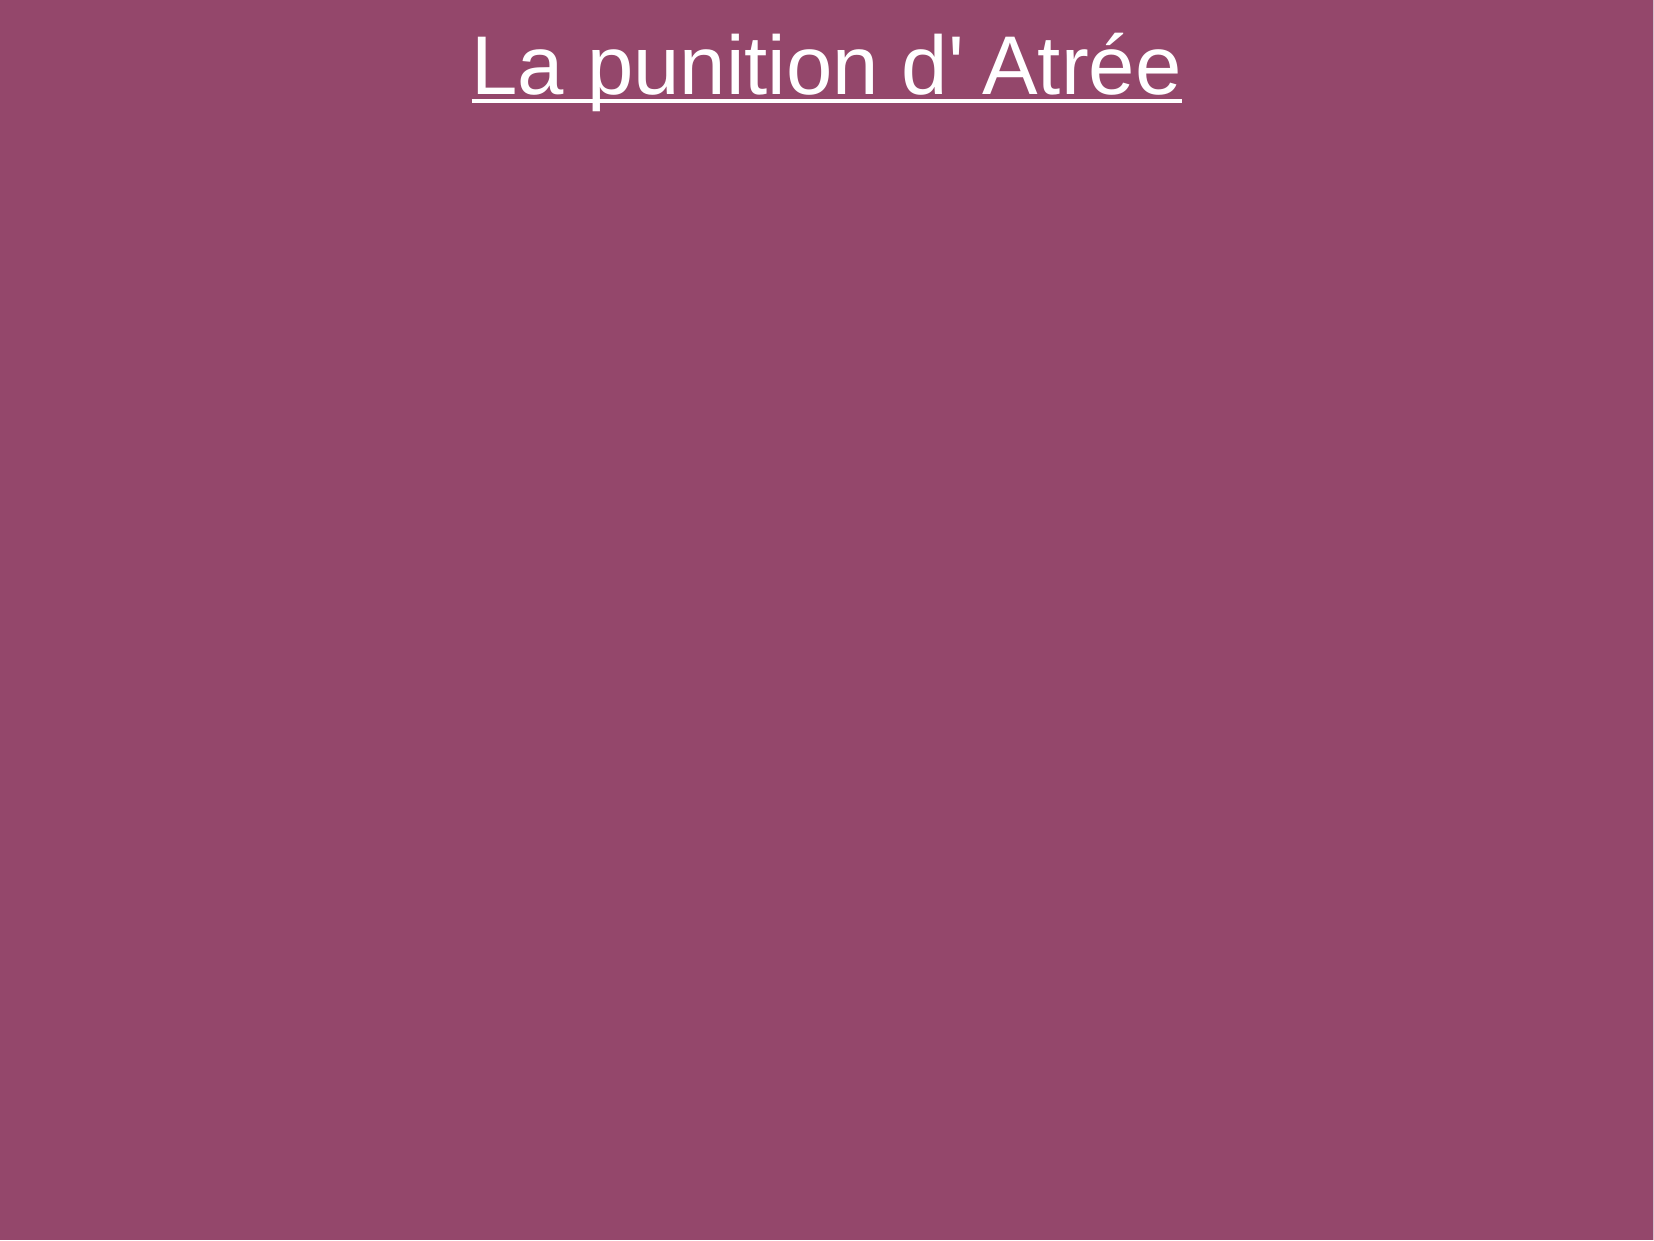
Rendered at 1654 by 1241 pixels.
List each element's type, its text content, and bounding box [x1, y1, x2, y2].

text_box La punition d' Atrée [23, 11, 1630, 120]
